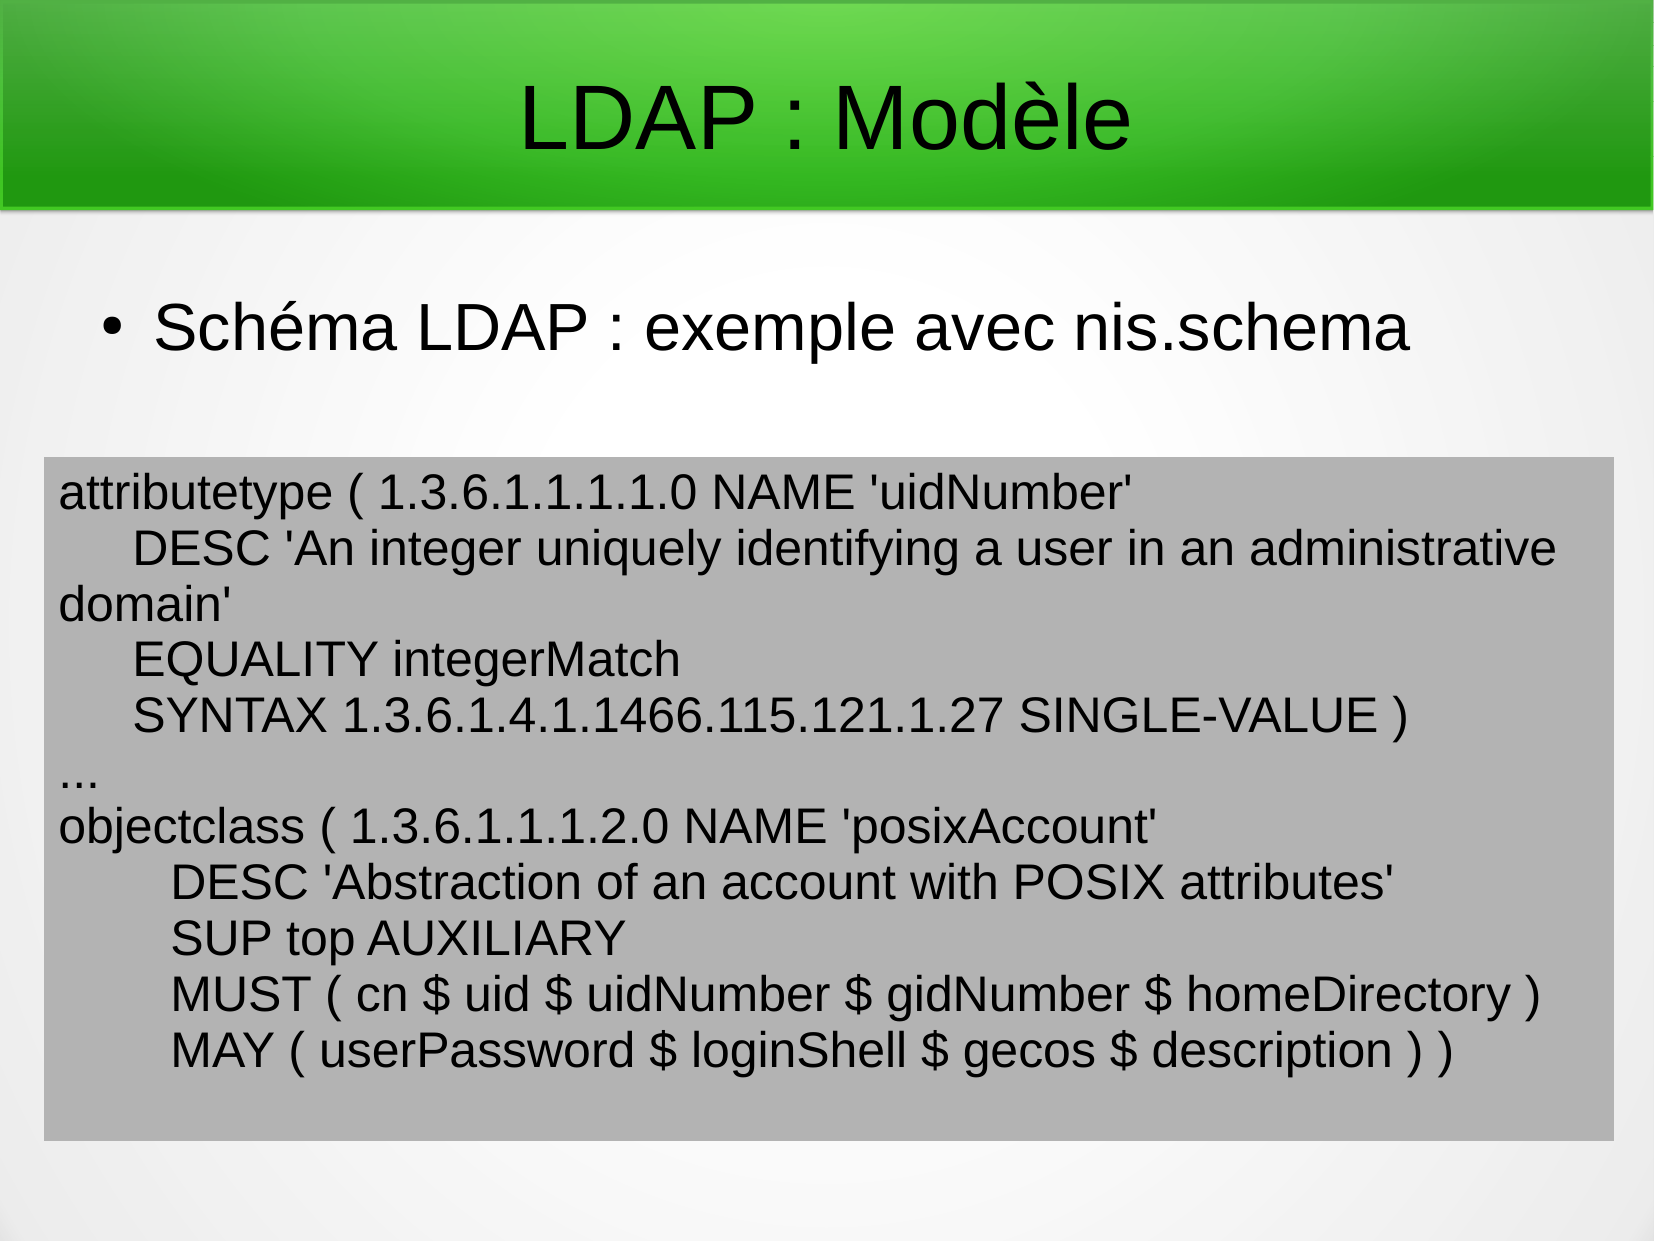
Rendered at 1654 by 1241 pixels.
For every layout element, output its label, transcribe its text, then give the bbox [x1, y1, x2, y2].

table_header attributetype ( 1.3.6.1.1.1.1.0 NAME 'uidNumber' DESC 'An integer uniquely identifying a user in an administrative domain' EQUALITY integerMatch SYNTAX 1.3.6.1.4.1.1466.115.121.1.27 SINGLE-VALUE ) ... objectclass ( 1.3.6.1.1.1.2.0 NAME 'posixAccount' DESC 'Abstraction of an account with POSIX attributes' SUP top AUXILIARY MUST ( cn $ uid $ uidNumber $ gidNumber $ homeDirectory ) MAY ( userPassword $ loginShell $ gecos $ description ) ) [44, 457, 1614, 1141]
list Schéma LDAP : exemple avec nis.schema [82, 290, 1571, 457]
title LDAP : Modèle [82, 47, 1571, 189]
